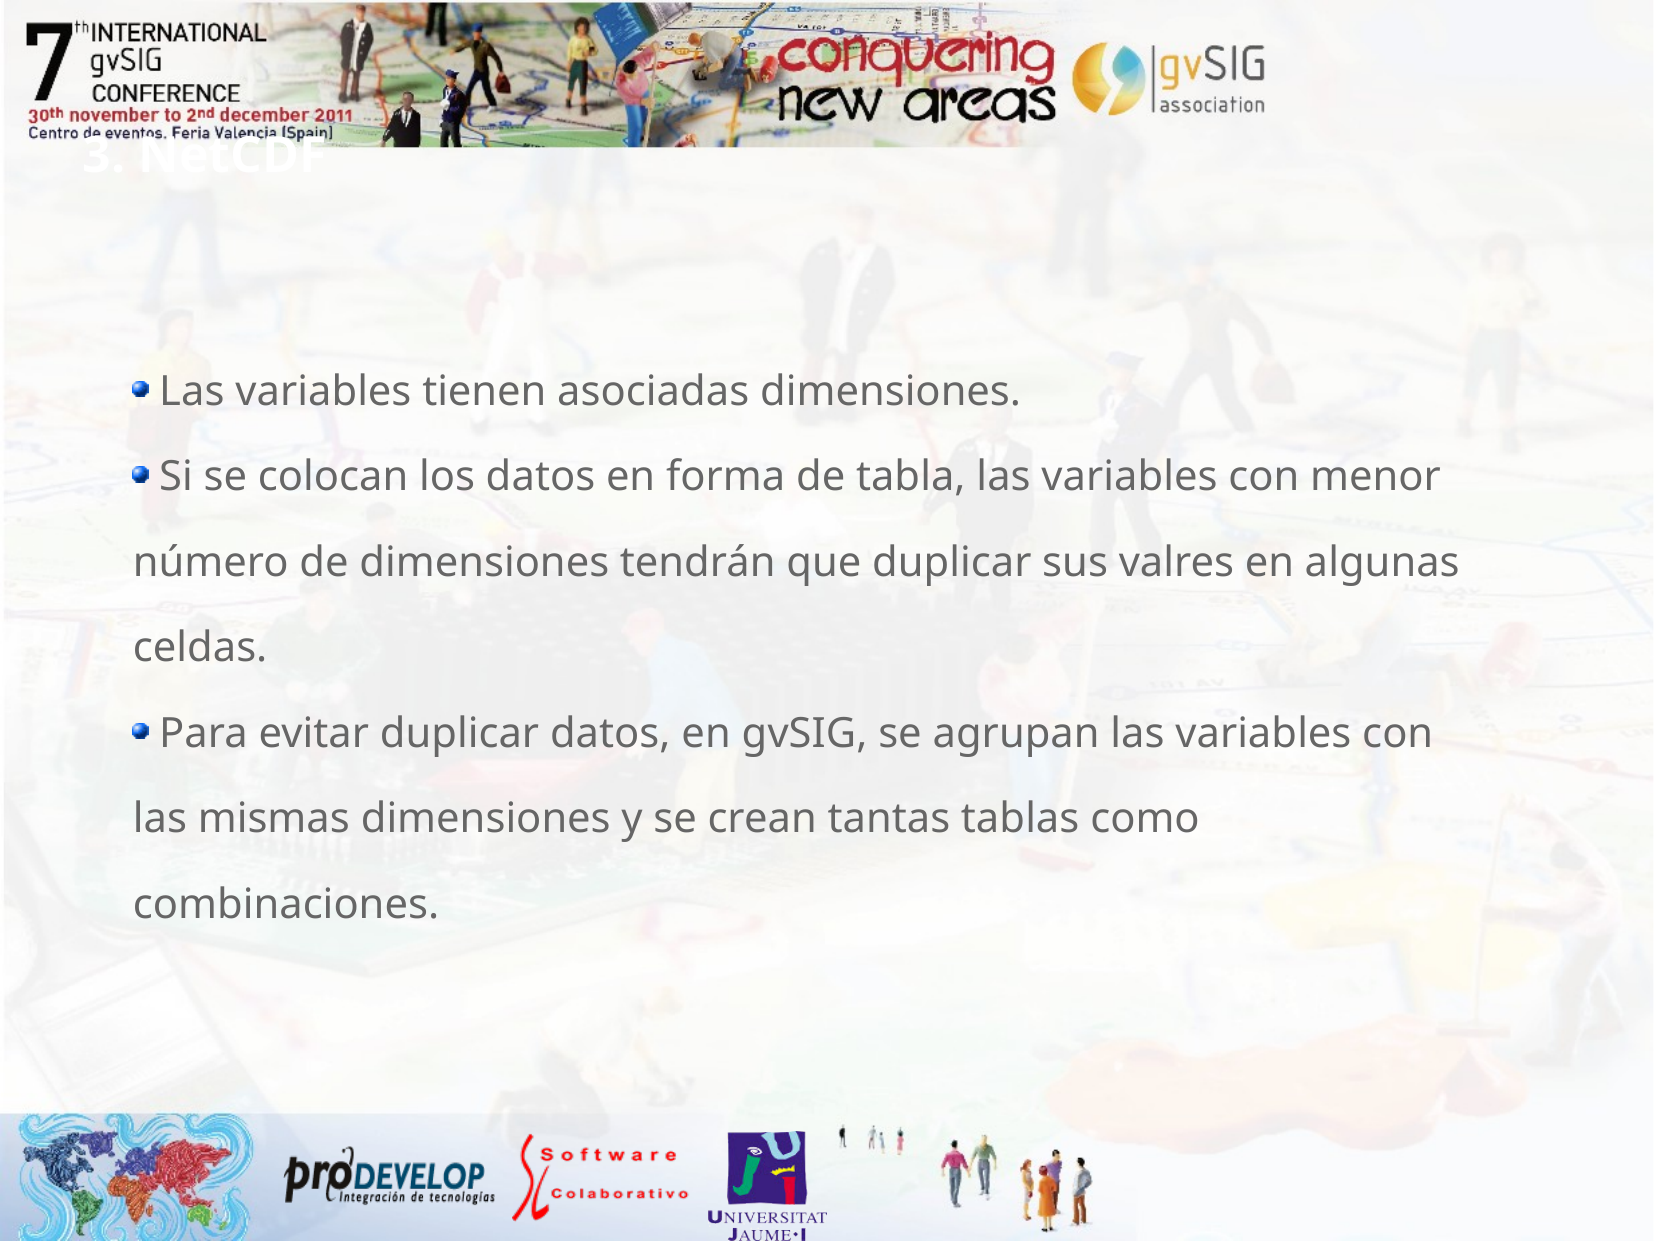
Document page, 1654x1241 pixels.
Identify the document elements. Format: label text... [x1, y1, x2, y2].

text_box Las variables tienen asociadas dimensiones. Si se colocan los datos en forma de tabla, las variables con menor número de dimensiones tendrán que duplicar sus valres en algunas celdas. Para evitar duplicar datos, en gvSIG, se agrupan las variables con las mismas dimensiones y se crean tantas tablas como combinaciones. [118, 324, 1477, 1004]
picture [0, 0, 1654, 1241]
subtitle [88, 295, 1577, 1114]
title 3. NetCDF [82, 49, 1571, 257]
